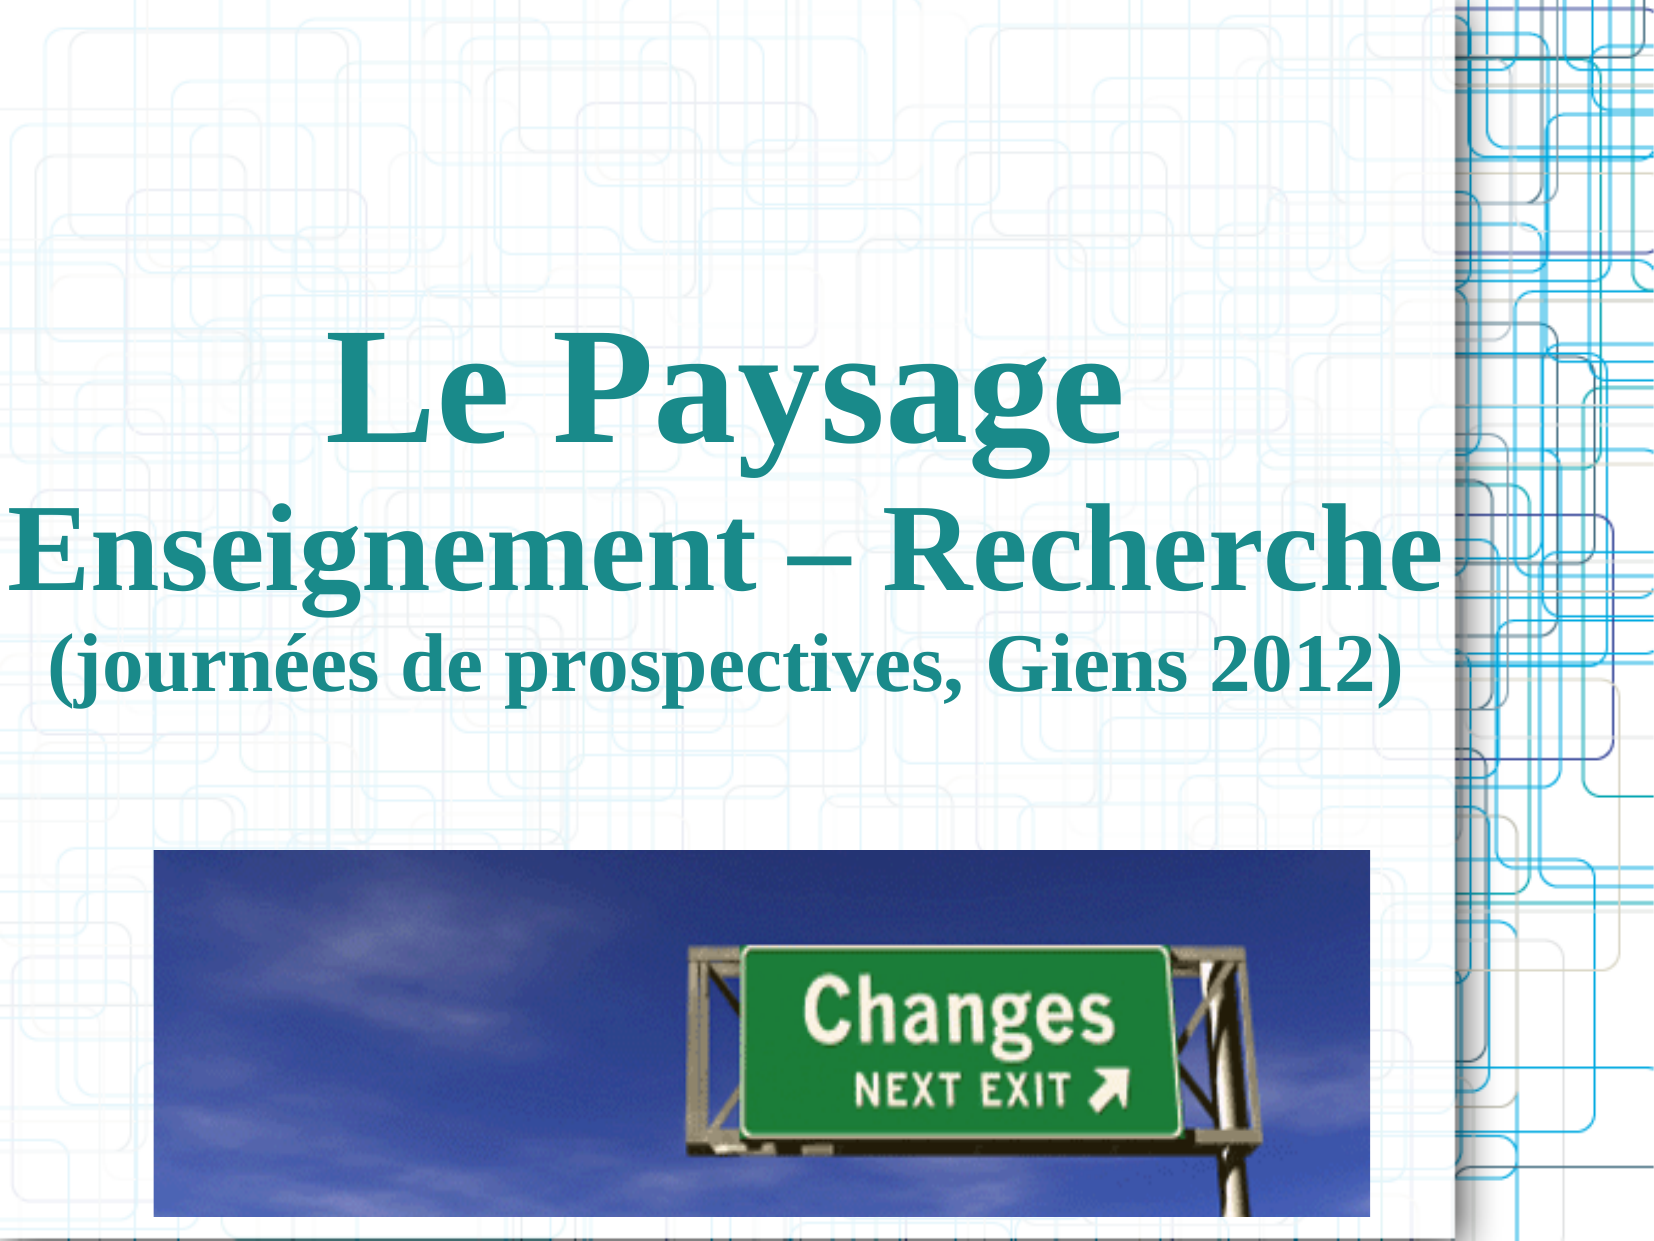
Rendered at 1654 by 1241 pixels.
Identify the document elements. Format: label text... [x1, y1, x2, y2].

title Le Paysage Enseignement – Recherche (journées de prospectives, Giens 2012) [0, 294, 1453, 710]
picture [0, 0, 1654, 1241]
